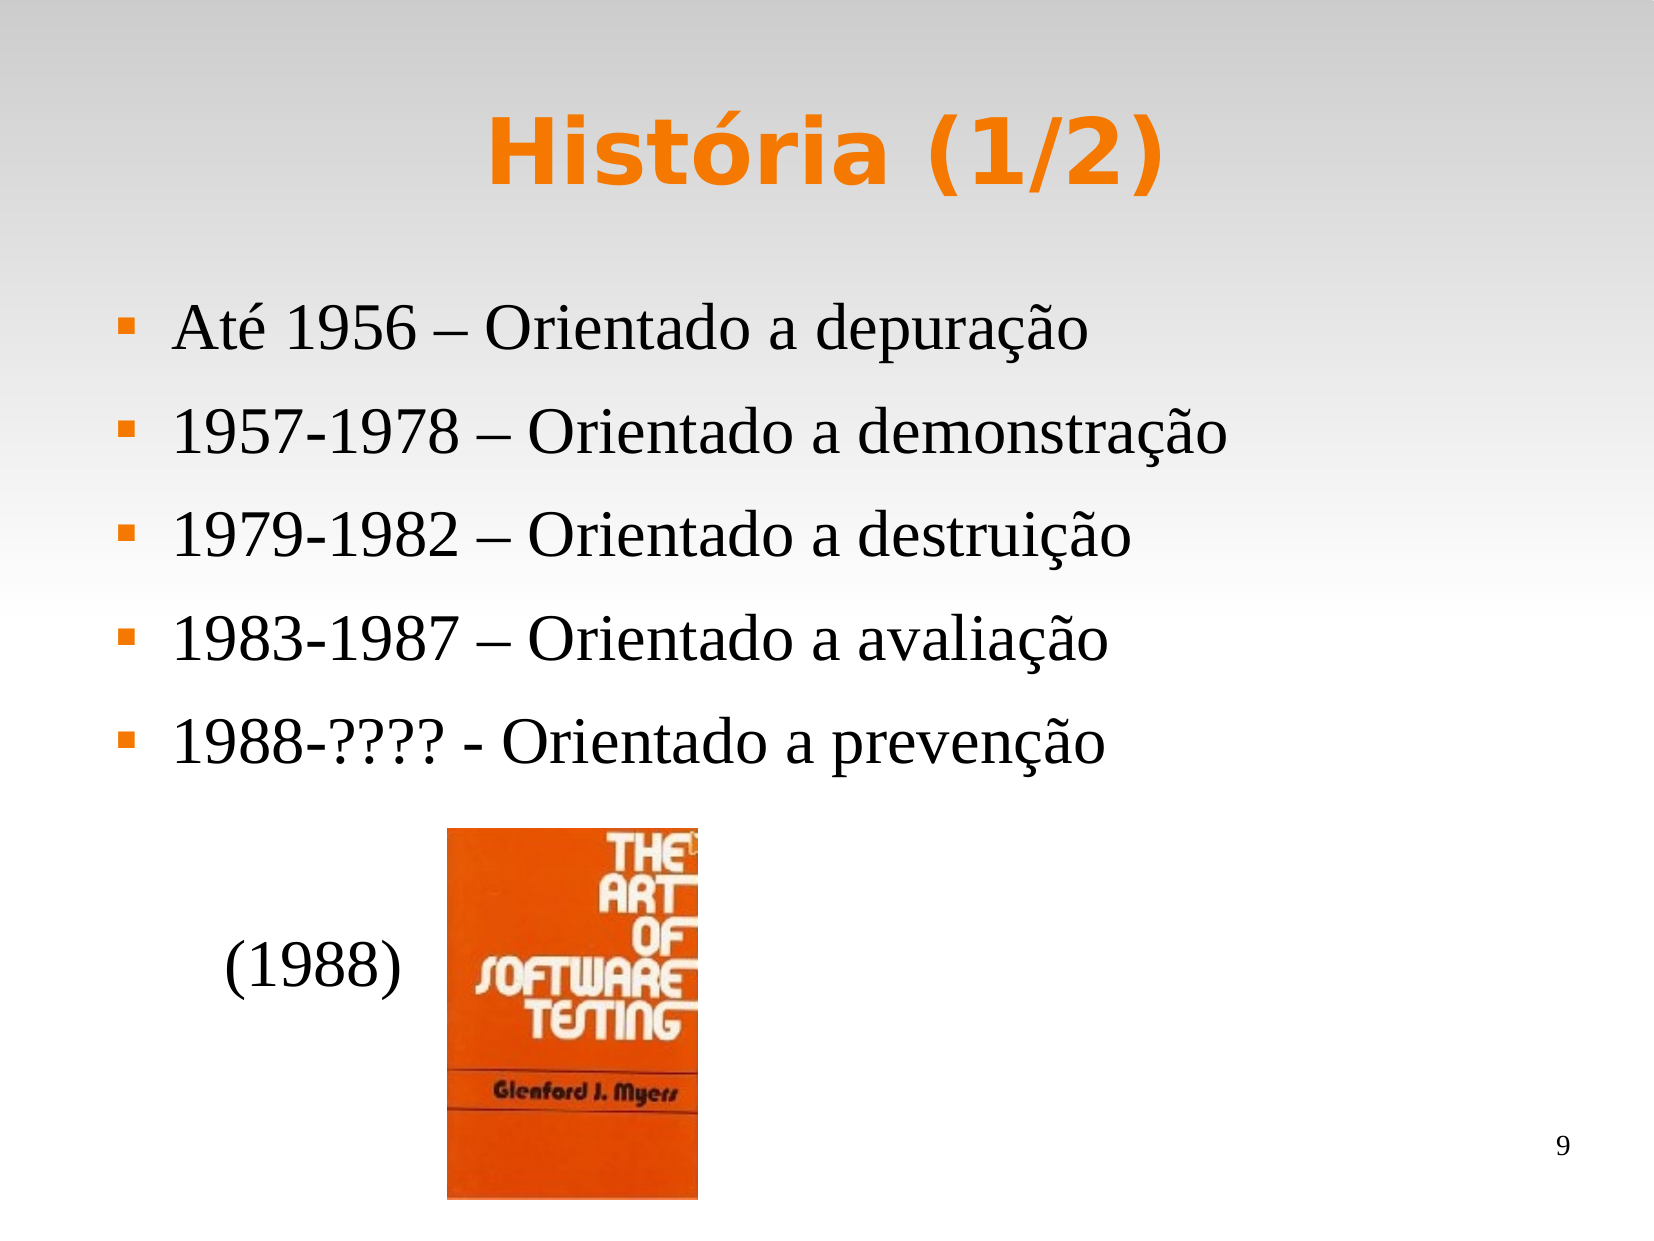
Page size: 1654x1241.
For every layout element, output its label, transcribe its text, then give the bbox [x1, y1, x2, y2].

list Até 1956 – Orientado a depuração 1957-1978 – Orientado a demonstração 1979-1982 – Orientado a destruição 1983-1987 – Orientado a avaliação 1988-???? - Orientado a prevenção (1988) [82, 290, 1571, 1094]
title História (1/2) [82, 49, 1571, 257]
picture [447, 828, 698, 1201]
